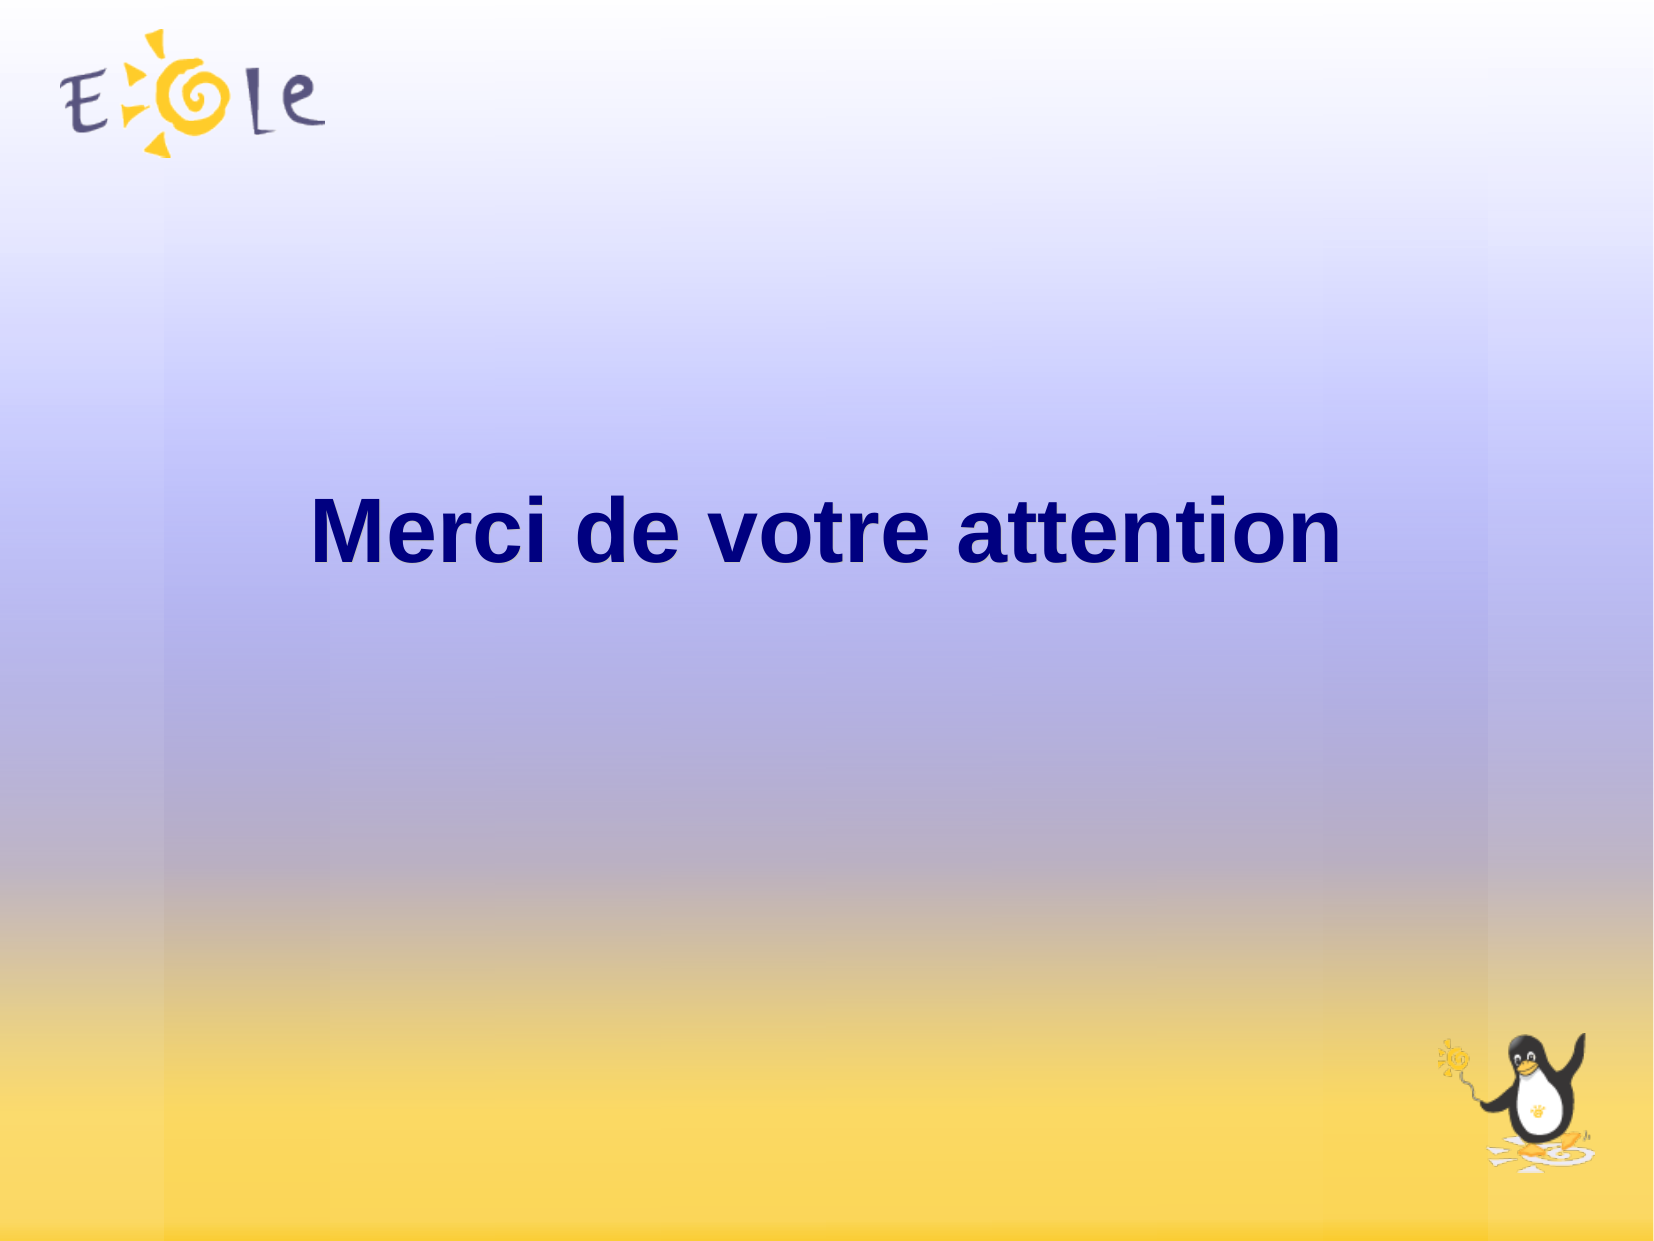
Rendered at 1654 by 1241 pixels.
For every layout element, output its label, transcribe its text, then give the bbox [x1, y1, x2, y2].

picture [0, 0, 1654, 1241]
text_box Merci de votre attention [295, 472, 1174, 606]
